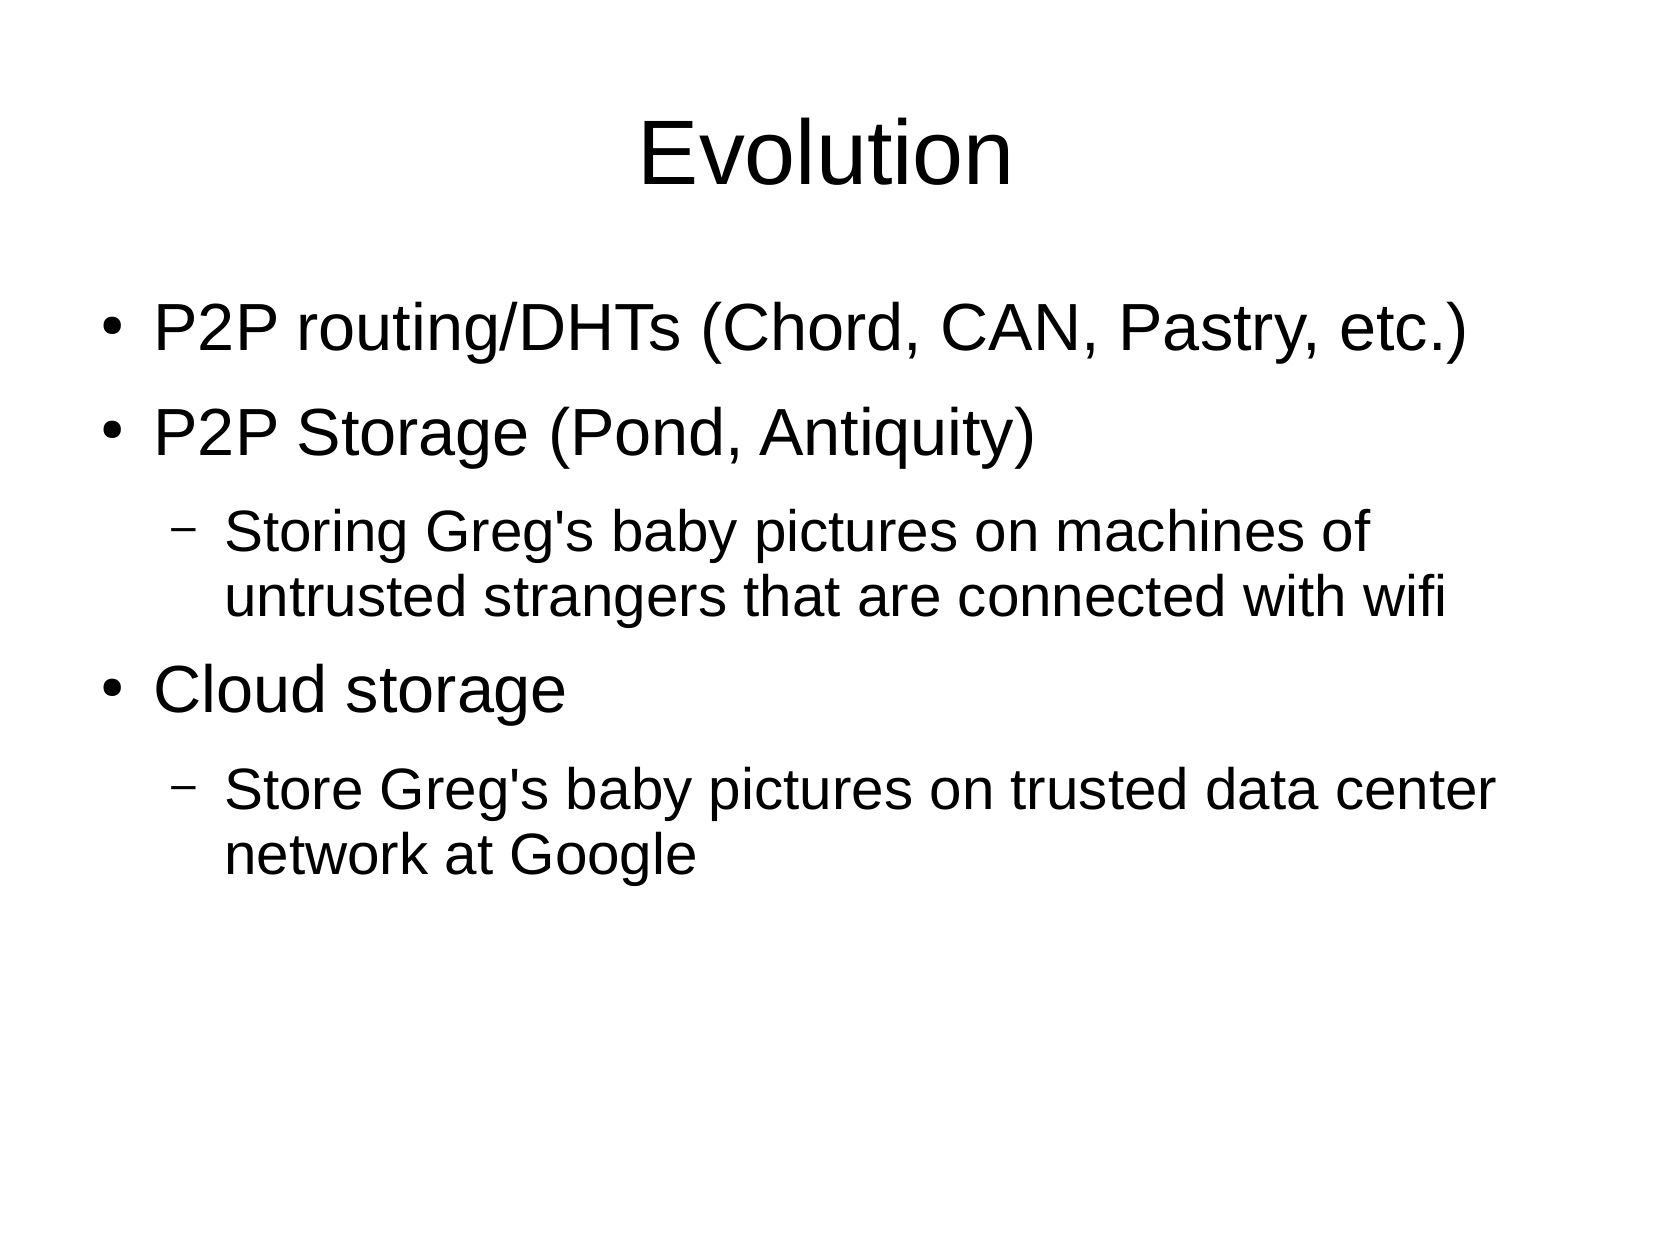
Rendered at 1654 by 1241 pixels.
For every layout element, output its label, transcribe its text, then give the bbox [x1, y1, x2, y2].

list P2P routing/DHTs (Chord, CAN, Pastry, etc.) P2P Storage (Pond, Antiquity) Storing Greg's baby pictures on machines of untrusted strangers that are connected with wifi Cloud storage Store Greg's baby pictures on trusted data center network at Google [82, 290, 1538, 1010]
title Evolution [82, 49, 1571, 257]
